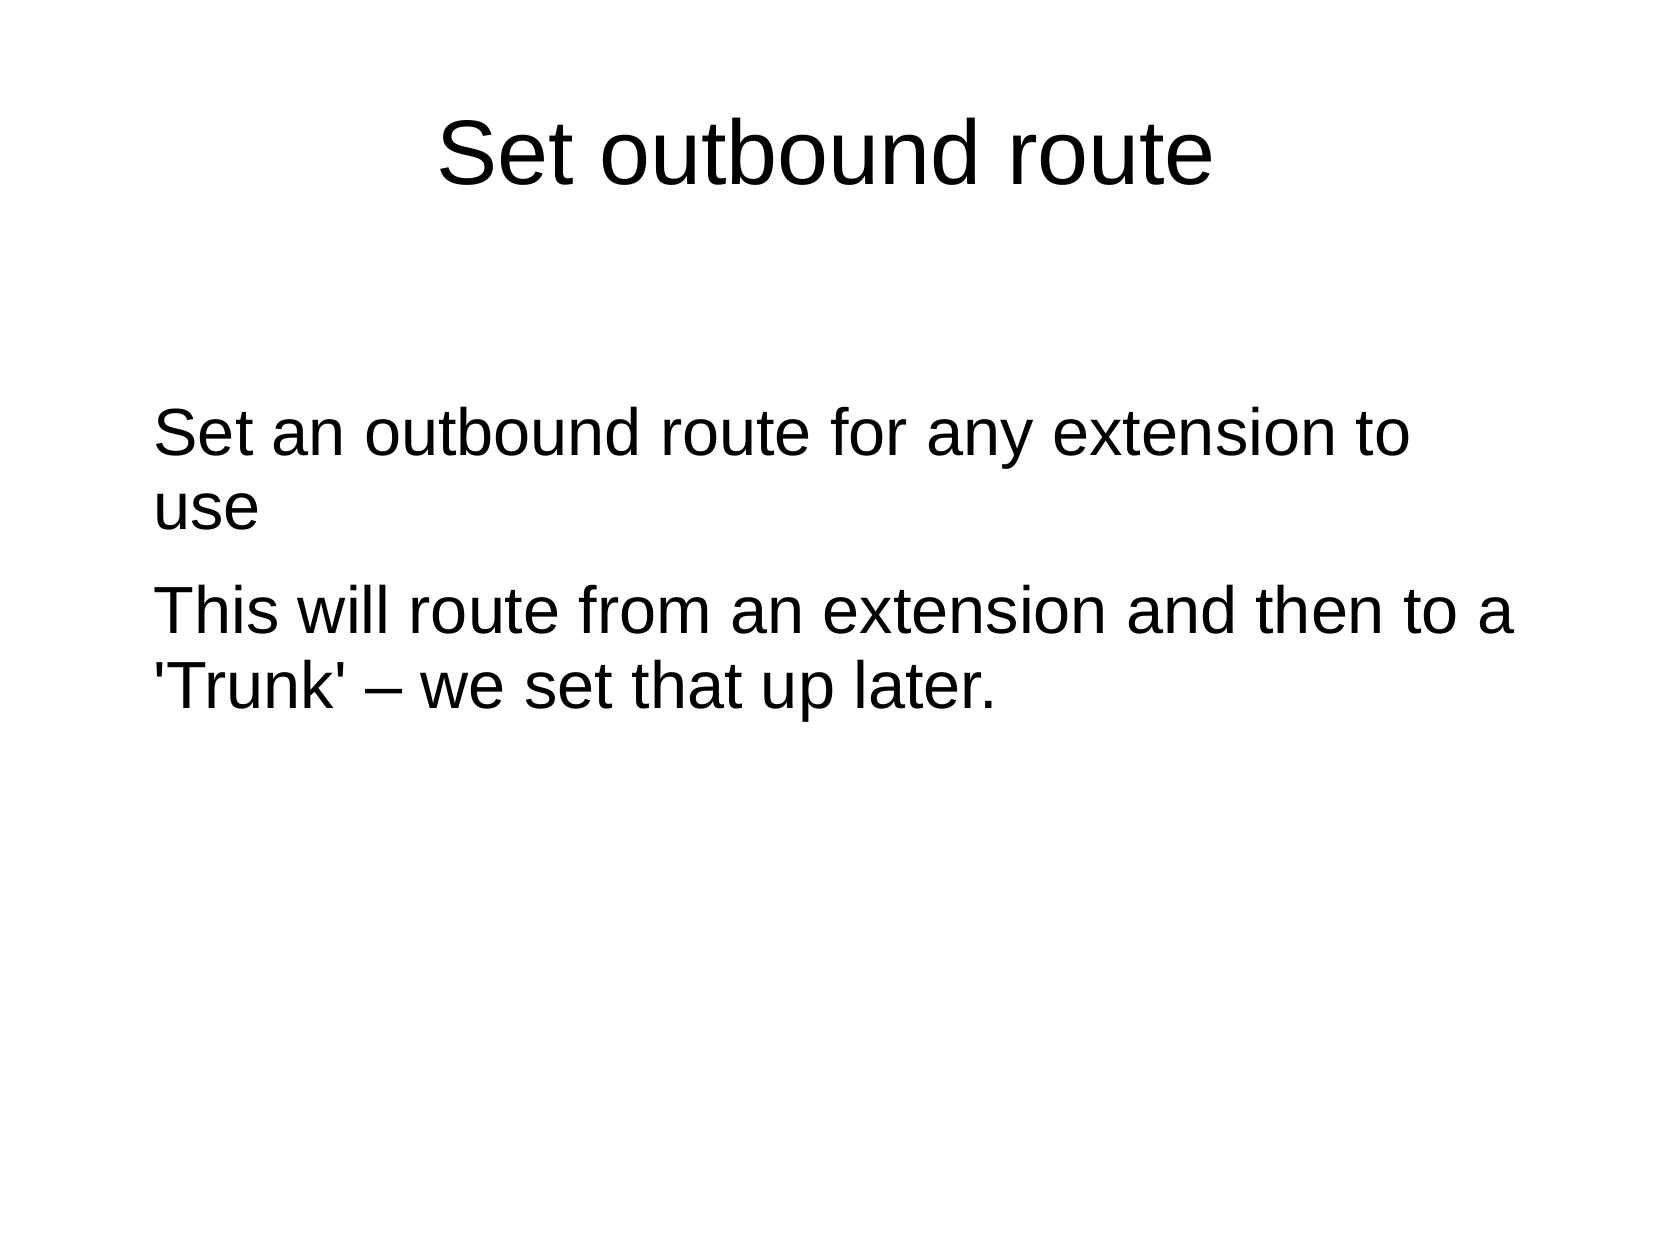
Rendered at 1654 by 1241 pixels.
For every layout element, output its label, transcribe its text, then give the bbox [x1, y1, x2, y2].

list Set an outbound route for any extension to use This will route from an extension and then to a 'Trunk' – we set that up later. [82, 290, 1538, 1010]
title Set outbound route [82, 49, 1571, 257]
